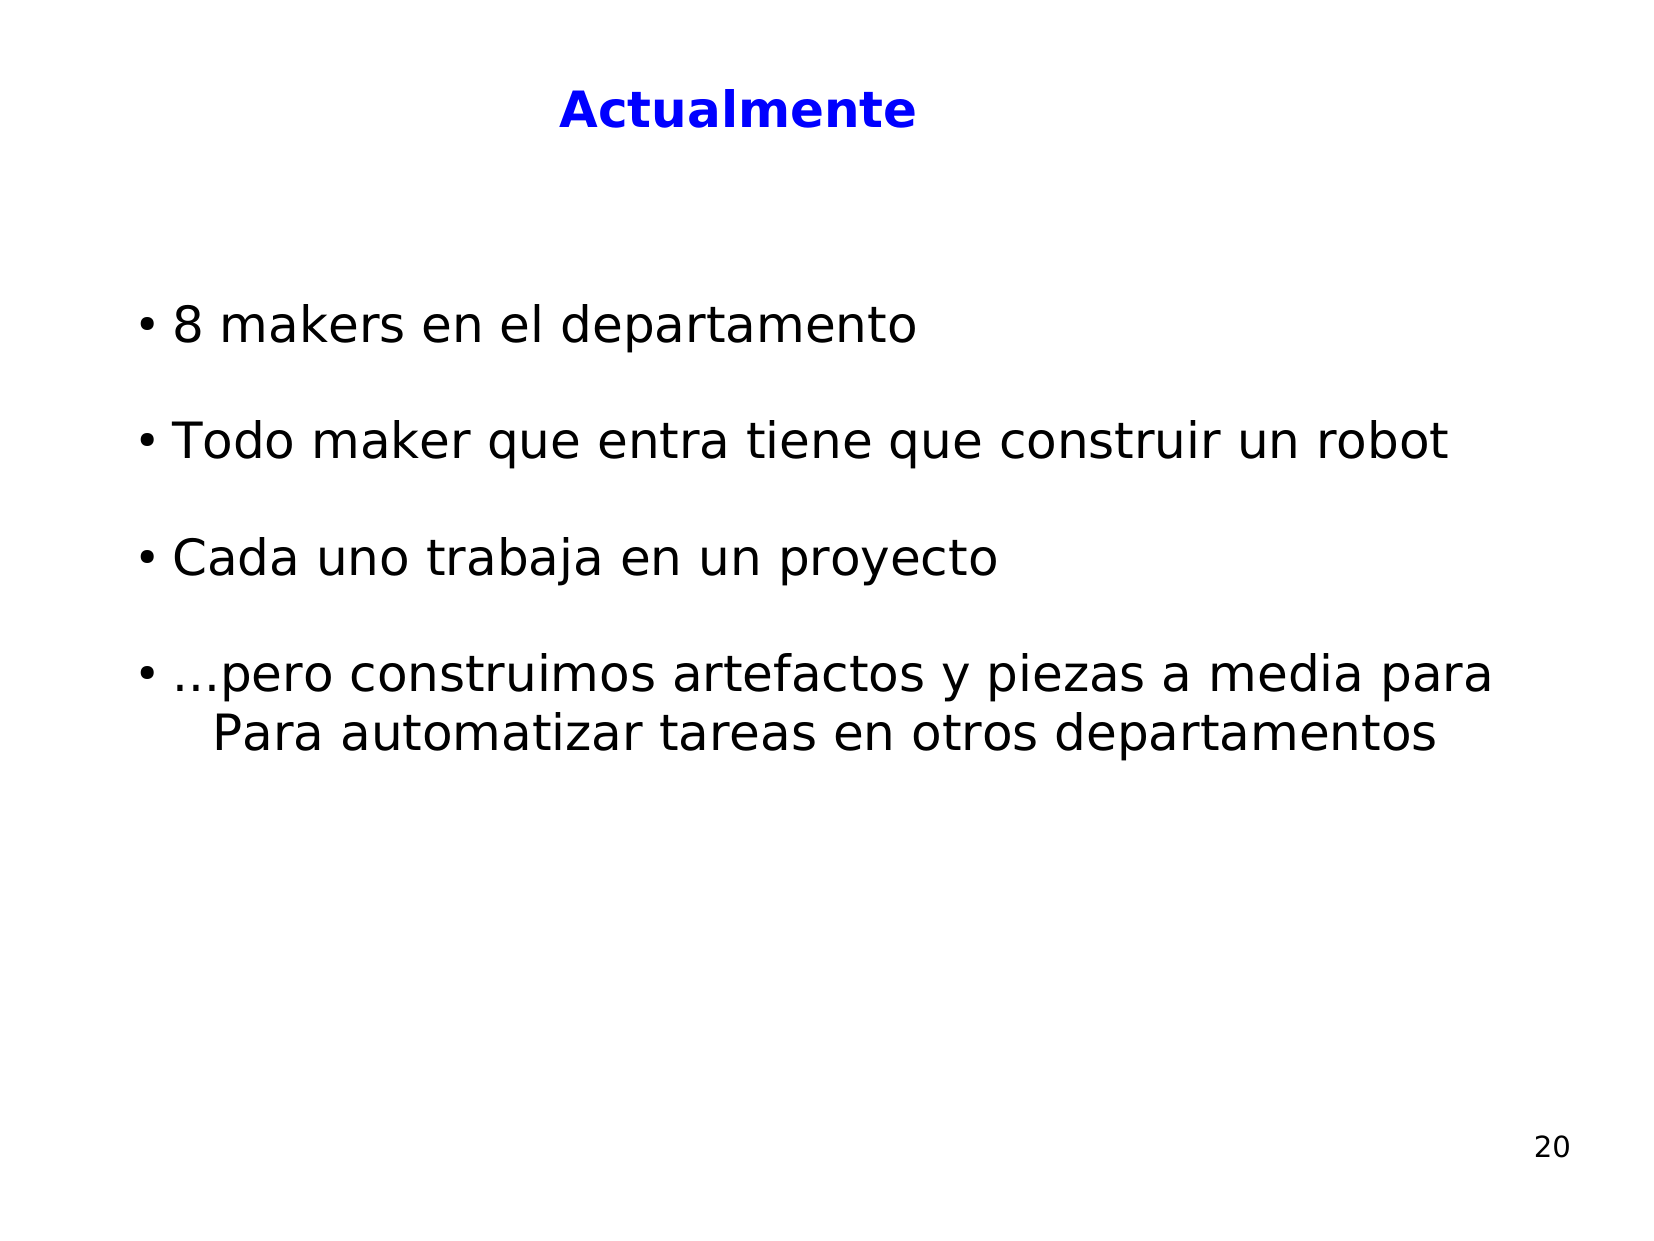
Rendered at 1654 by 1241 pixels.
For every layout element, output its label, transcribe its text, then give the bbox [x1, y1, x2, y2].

text_box 8 makers en el departamento Todo maker que entra tiene que construir un robot Cada uno trabaja en un proyecto ...pero construimos artefactos y piezas a media para Para automatizar tareas en otros departamentos [123, 288, 1511, 828]
text_box Actualmente [544, 74, 1147, 148]
